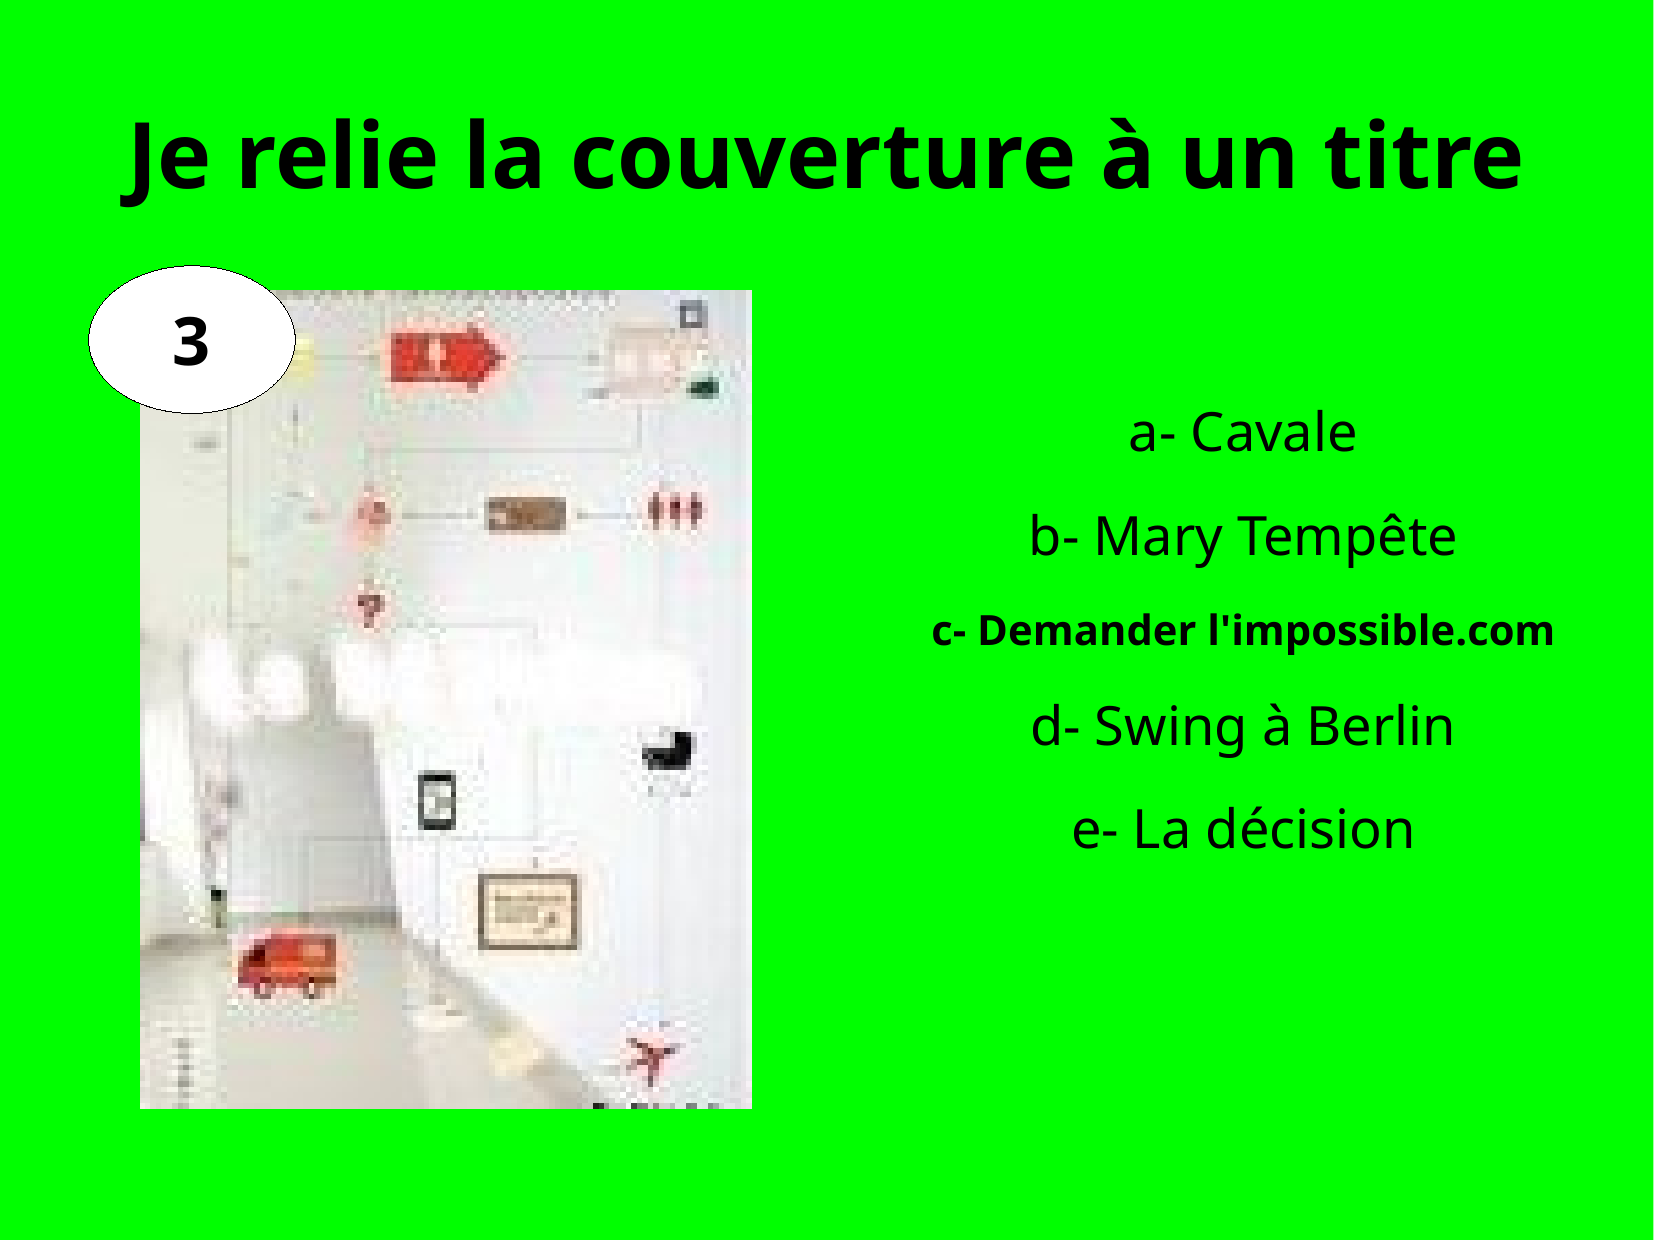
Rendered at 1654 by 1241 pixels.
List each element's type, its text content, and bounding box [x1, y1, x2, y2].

list a- Cavale b- Mary Tempête c- Demander l'impossible.com d- Swing à Berlin e- La décision [845, 290, 1572, 1094]
text_box 3 [88, 265, 296, 414]
picture [140, 290, 752, 1109]
title Je relie la couverture à un titre [82, 56, 1571, 250]
